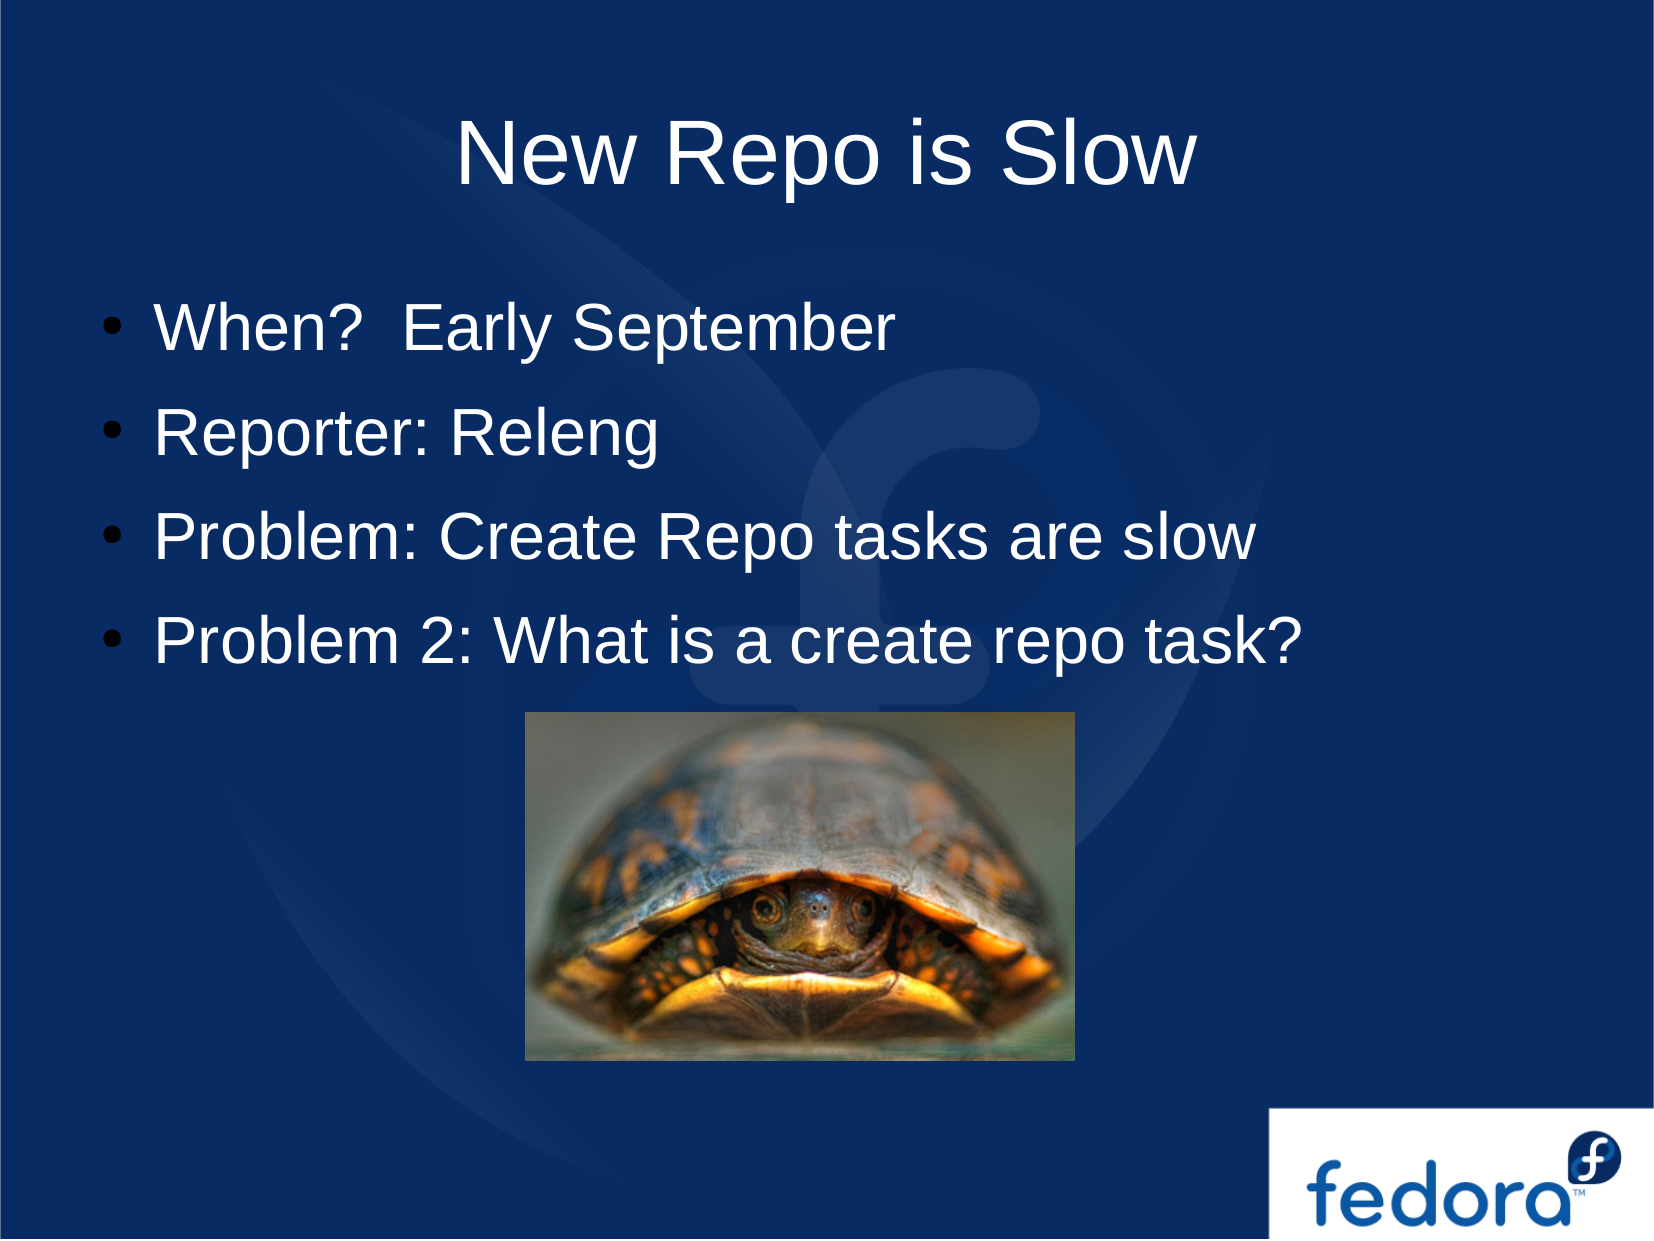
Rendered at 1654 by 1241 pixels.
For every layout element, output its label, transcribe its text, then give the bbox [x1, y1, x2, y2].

title New Repo is Slow [82, 56, 1571, 250]
picture [0, 0, 1654, 1239]
list When? Early September Reporter: Releng Problem: Create Repo tasks are slow Problem 2: What is a create repo task? [82, 290, 1571, 1094]
